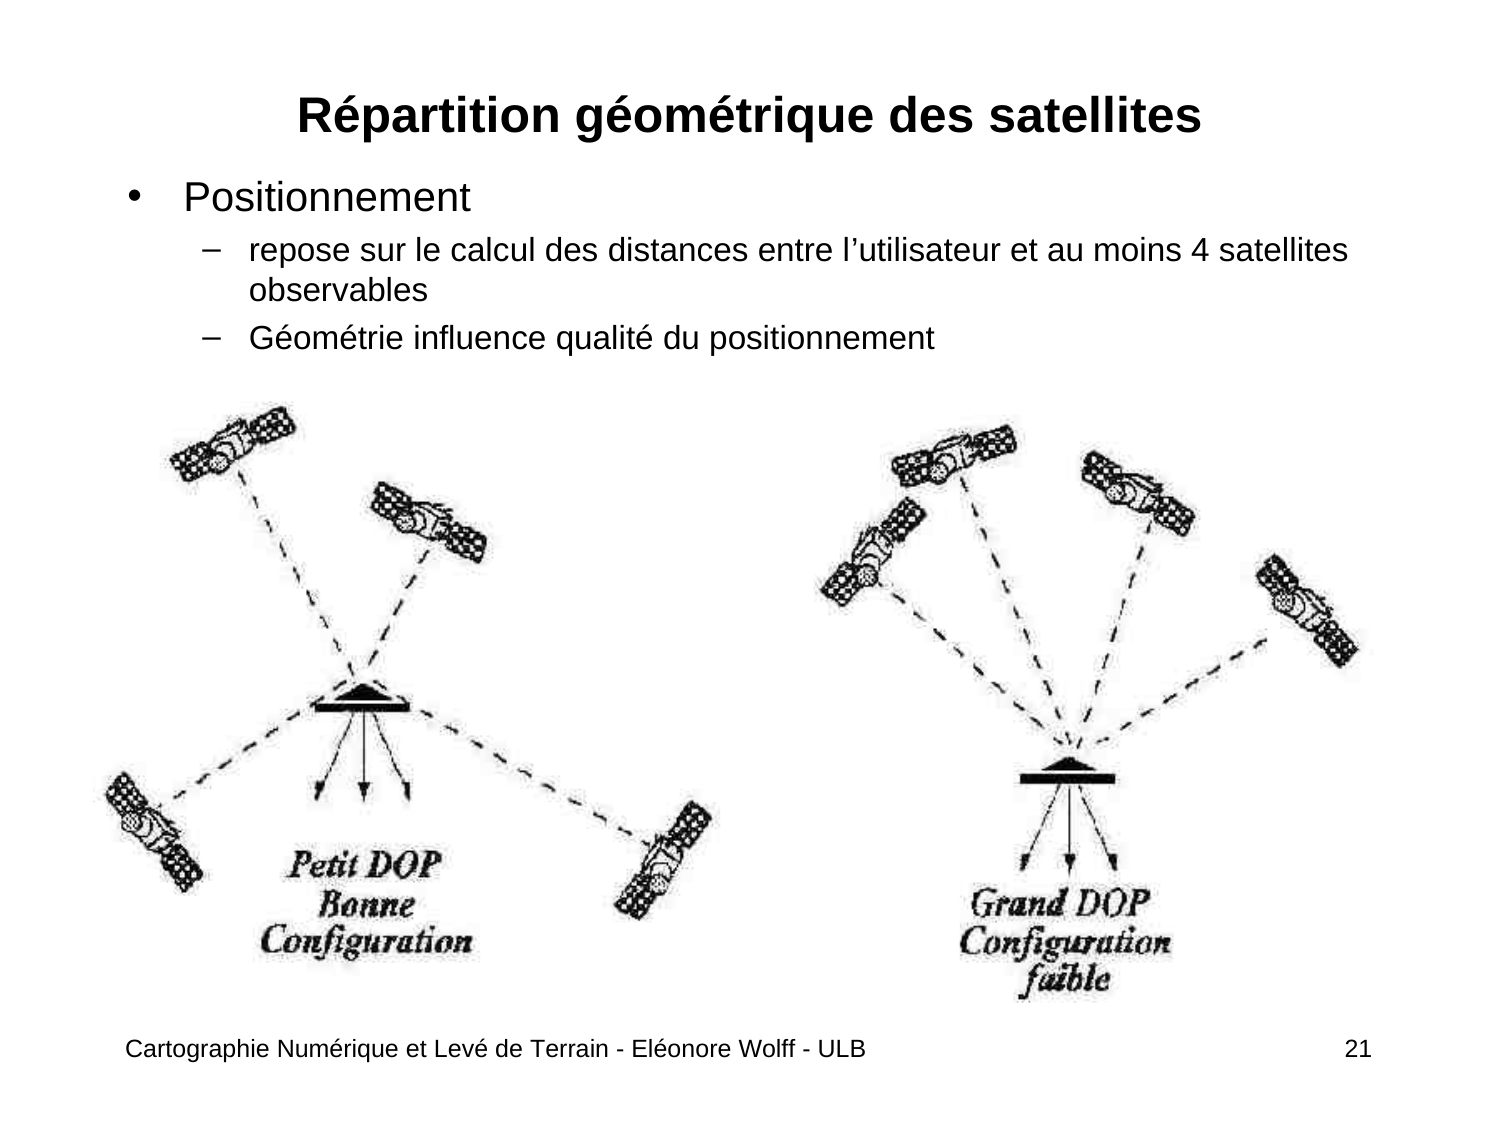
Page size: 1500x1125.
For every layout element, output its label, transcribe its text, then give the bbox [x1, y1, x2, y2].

text_box <number> [1279, 1024, 1388, 1100]
text_box Cartographie Numérique et Levé de Terrain - Eléonore Wolff - ULB [110, 1024, 1271, 1100]
title Répartition géométrique des satellites [112, 68, 1388, 157]
picture [80, 375, 1379, 1014]
list Positionnement repose sur le calcul des distances entre l’utilisateur et au moins 4 satellites observables Géométrie influence qualité du positionnement [112, 162, 1388, 1013]
